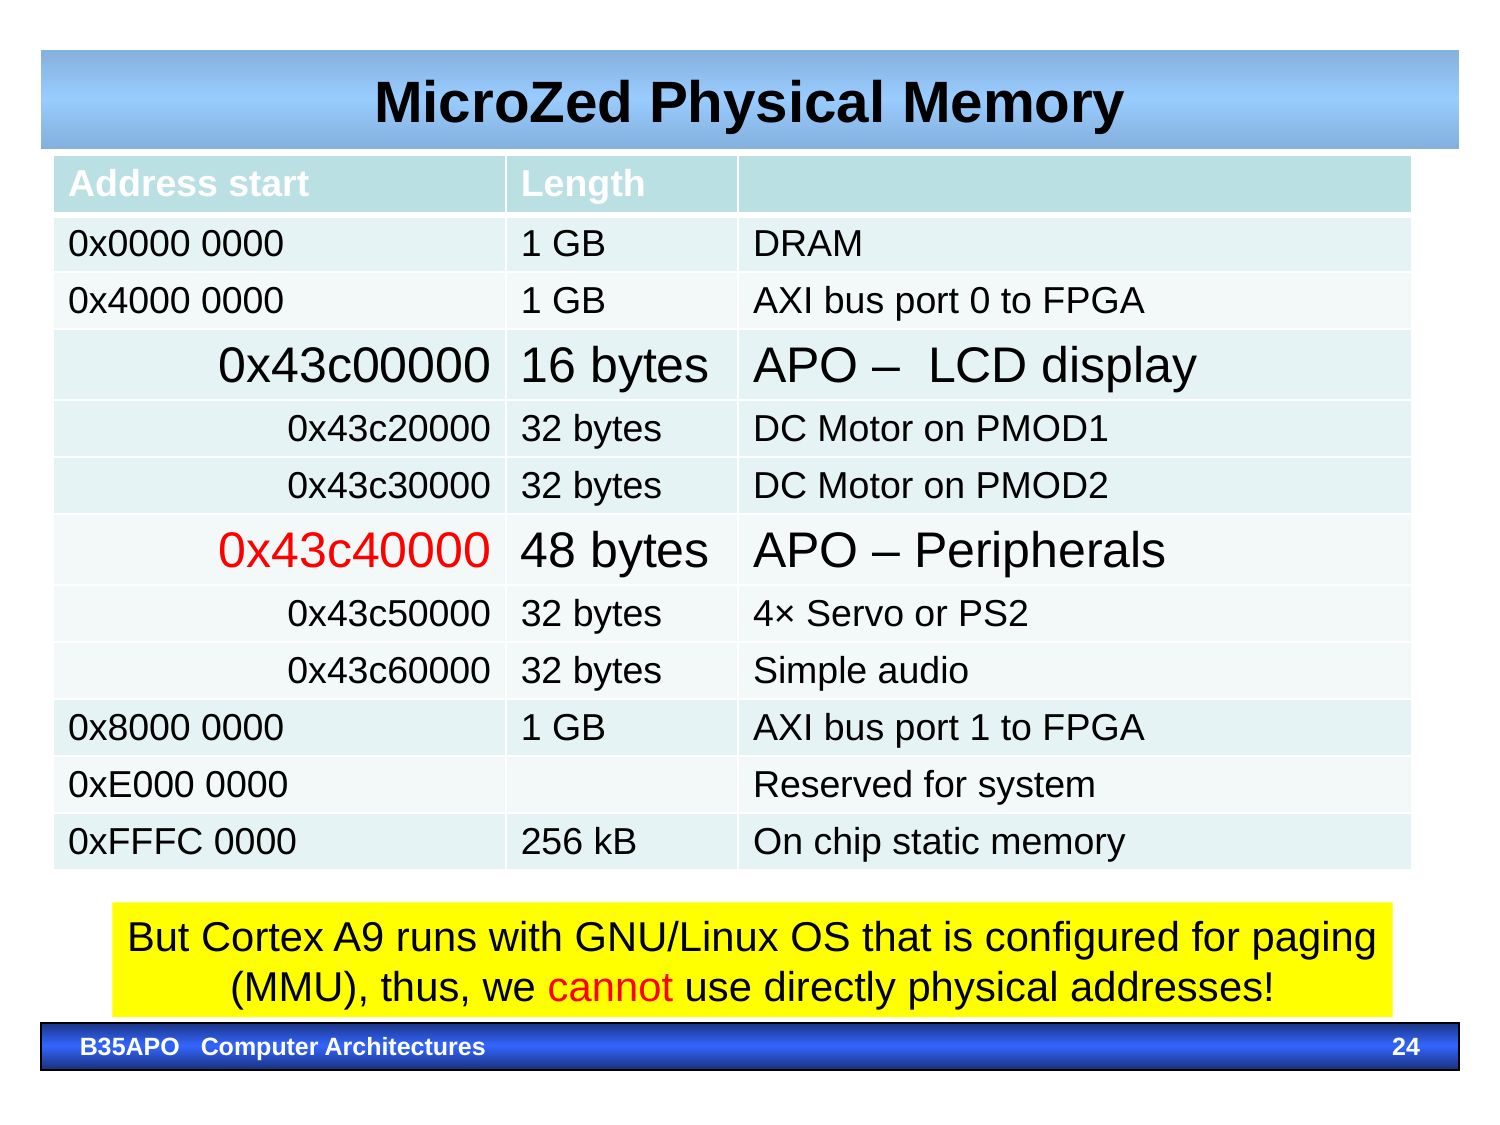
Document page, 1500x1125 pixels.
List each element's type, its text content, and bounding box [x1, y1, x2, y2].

table_cell 0x8000 0000 [54, 700, 505, 755]
table_cell DRAM [739, 218, 1411, 271]
table_cell AXI bus port 0 to FPGA [739, 273, 1411, 328]
table_header Address start [54, 156, 505, 212]
table_cell On chip static memory [739, 814, 1411, 869]
table_cell 1 GB [507, 218, 737, 271]
table_cell Simple audio [739, 643, 1411, 698]
table_cell 16 bytes [507, 330, 737, 399]
table_cell 32 bytes [507, 586, 737, 641]
table_cell 0xE000 0000 [54, 757, 505, 812]
table_cell 48 bytes [507, 515, 737, 584]
table_cell 256 kB [507, 814, 737, 869]
table_cell 0x0000 0000 [54, 218, 505, 271]
table_cell DC Motor on PMOD1 [739, 401, 1411, 456]
table_cell Reserved for system [739, 757, 1411, 812]
table_cell 32 bytes [507, 401, 737, 456]
table_cell 1 GB [507, 273, 737, 328]
table_cell 0x43c00000 [54, 330, 505, 399]
table_cell 32 bytes [507, 458, 737, 513]
table_cell AXI bus port 1 to FPGA [739, 700, 1411, 755]
table_cell 32 bytes [507, 643, 737, 698]
slide_number <number> [1340, 1023, 1436, 1069]
table_cell [507, 757, 737, 812]
table_cell 0x43c40000 [54, 515, 505, 584]
table_cell 0xFFFC 0000 [54, 814, 505, 869]
table_cell 0x4000 0000 [54, 273, 505, 328]
table_cell 0x43c20000 [54, 401, 505, 456]
table_cell APO – Peripherals [739, 515, 1411, 584]
table_header [739, 156, 1411, 212]
footer B35APO Computer Architectures [64, 1023, 1424, 1071]
table_cell APO – LCD display [739, 330, 1411, 399]
table_cell 0x43c30000 [54, 458, 505, 513]
title MicroZed Physical Memory [41, 50, 1459, 149]
table_cell 0x43c60000 [54, 643, 505, 698]
table_cell 4× Servo or PS2 [739, 586, 1411, 641]
table_cell DC Motor on PMOD2 [739, 458, 1411, 513]
table_header Length [507, 156, 737, 212]
table_cell 0x43c50000 [54, 586, 505, 641]
text_box But Cortex A9 runs with GNU/Linux OS that is configured for paging (MMU), thus, we cannot use directly physical addresses! [112, 902, 1393, 1018]
table_cell 1 GB [507, 700, 737, 755]
